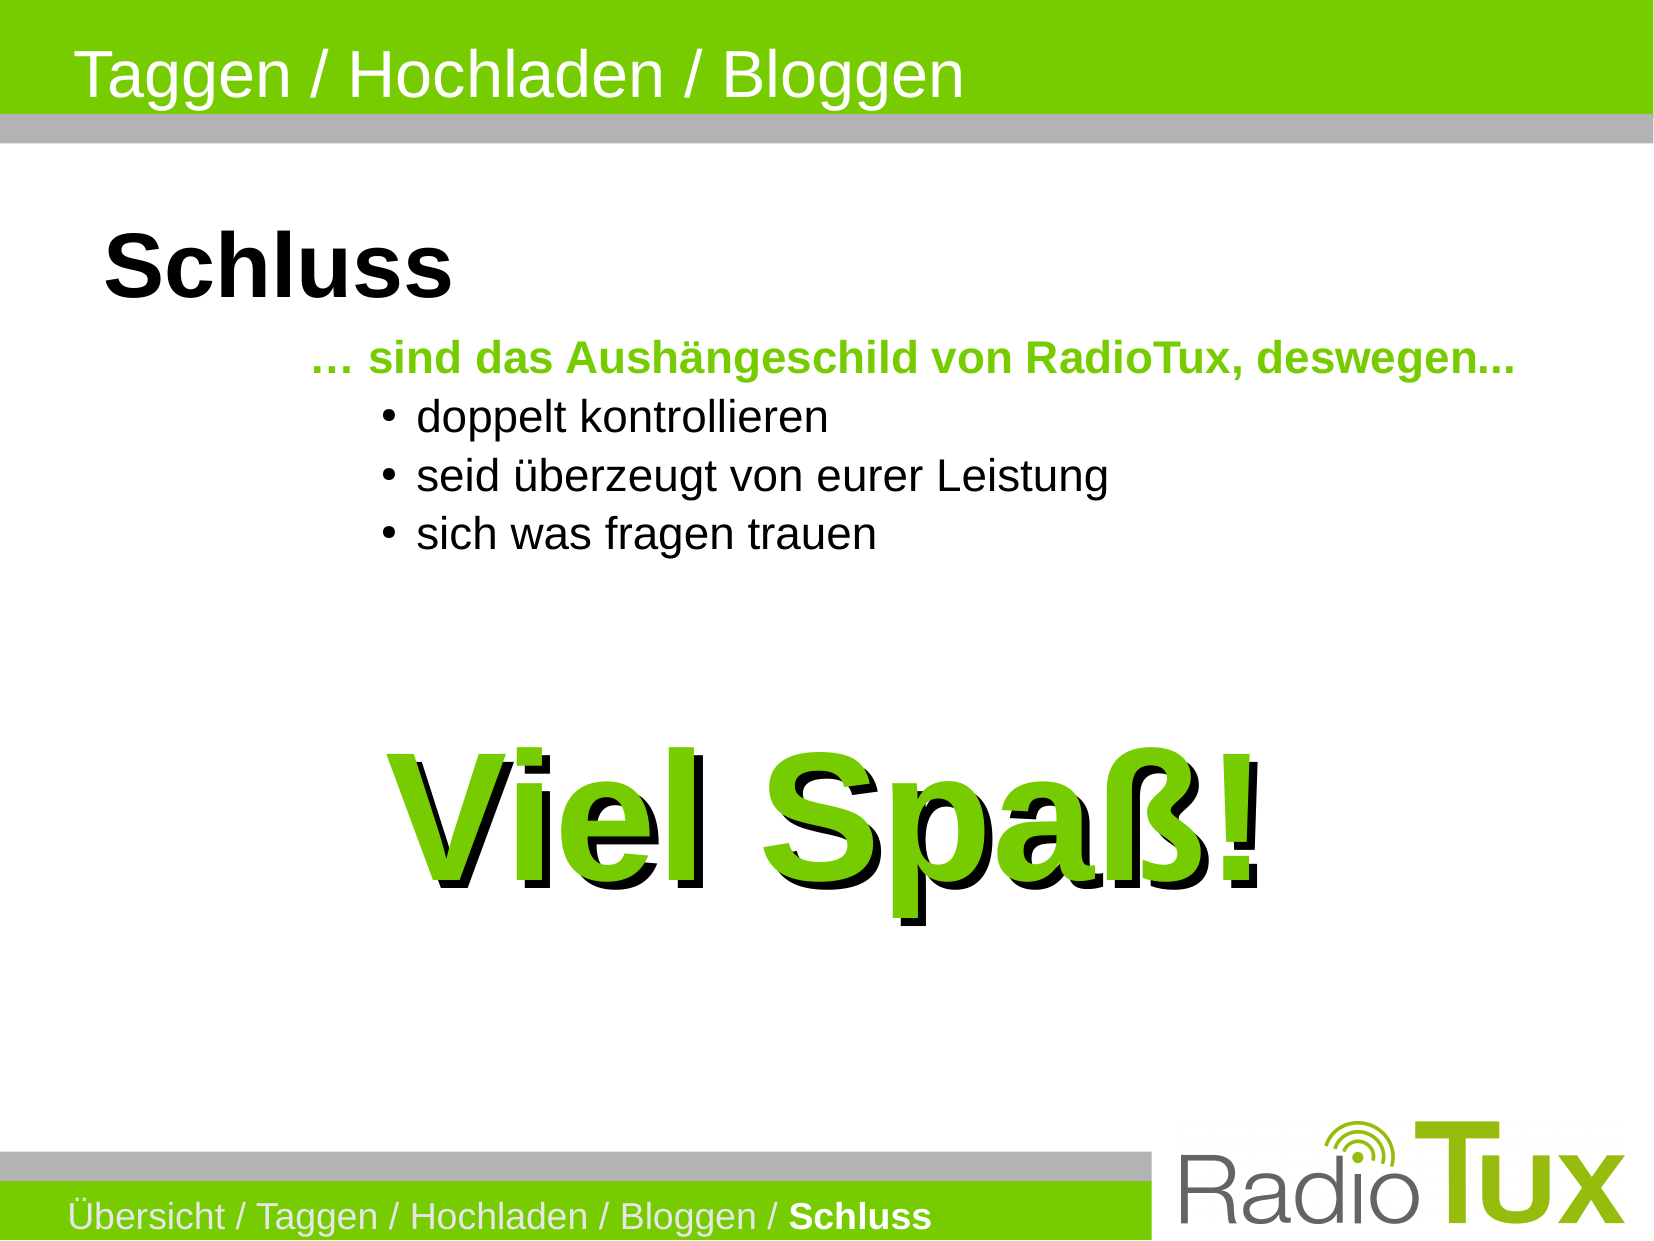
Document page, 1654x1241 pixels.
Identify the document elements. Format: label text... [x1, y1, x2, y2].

text_box seid überzeugt von eurer Leistung [295, 442, 1536, 500]
text_box Übersicht / Taggen / Hochladen / Bloggen / Schluss [0, 1187, 1063, 1241]
picture [1181, 1121, 1625, 1224]
text_box Viel Spaß! [0, 707, 1654, 906]
text_box doppelt kontrollieren [295, 386, 1536, 442]
text_box Taggen / Hochladen / Bloggen [59, 29, 1654, 111]
text_box [0, 1151, 1152, 1241]
text_box … sind das Aushängeschild von RadioTux, deswegen... [295, 324, 1536, 386]
text_box sich was fragen trauen [295, 500, 1536, 562]
text_box [0, 0, 1654, 144]
text_box Schluss [88, 206, 650, 314]
